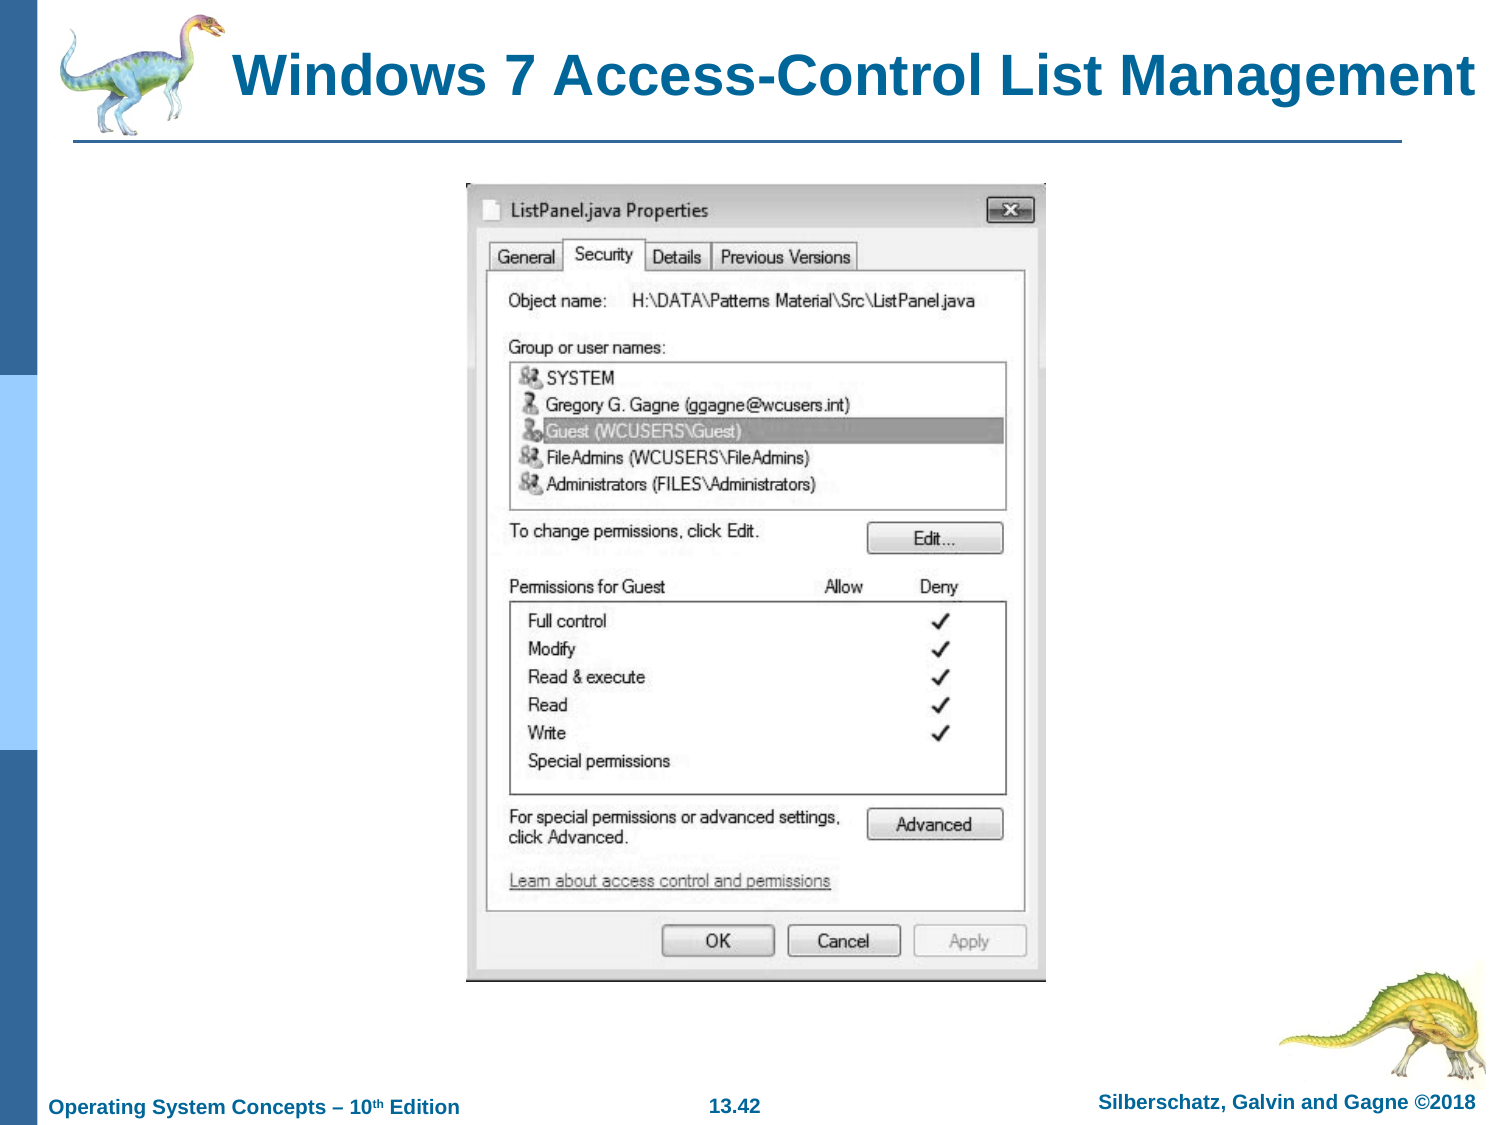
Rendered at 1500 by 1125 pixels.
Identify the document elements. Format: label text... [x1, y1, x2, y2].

picture [1275, 959, 1486, 1090]
title Windows 7 Access-Control List Management [209, 14, 1500, 115]
picture [46, 0, 243, 149]
picture [466, 183, 1046, 982]
picture [1415, 1094, 1423, 1099]
